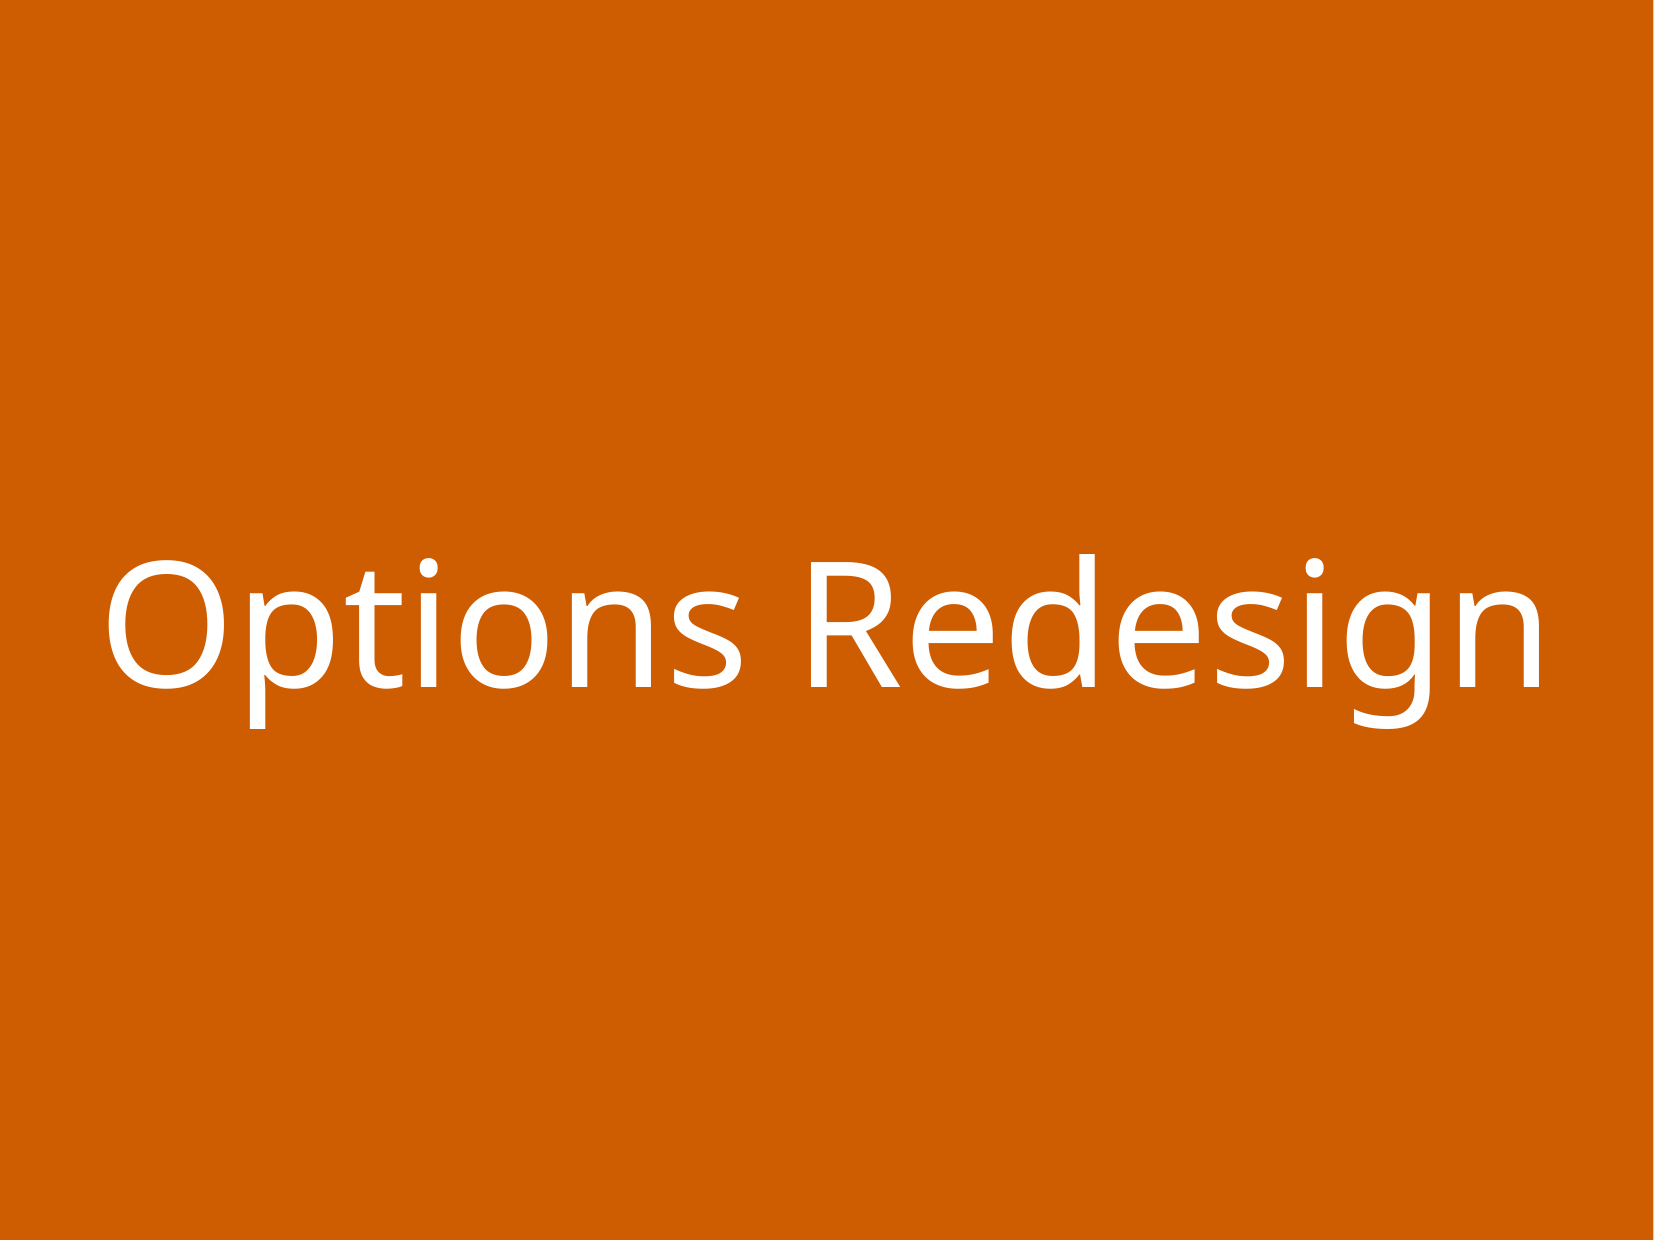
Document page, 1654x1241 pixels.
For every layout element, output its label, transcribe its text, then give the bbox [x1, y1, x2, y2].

title Options Redesign [82, 515, 1571, 726]
